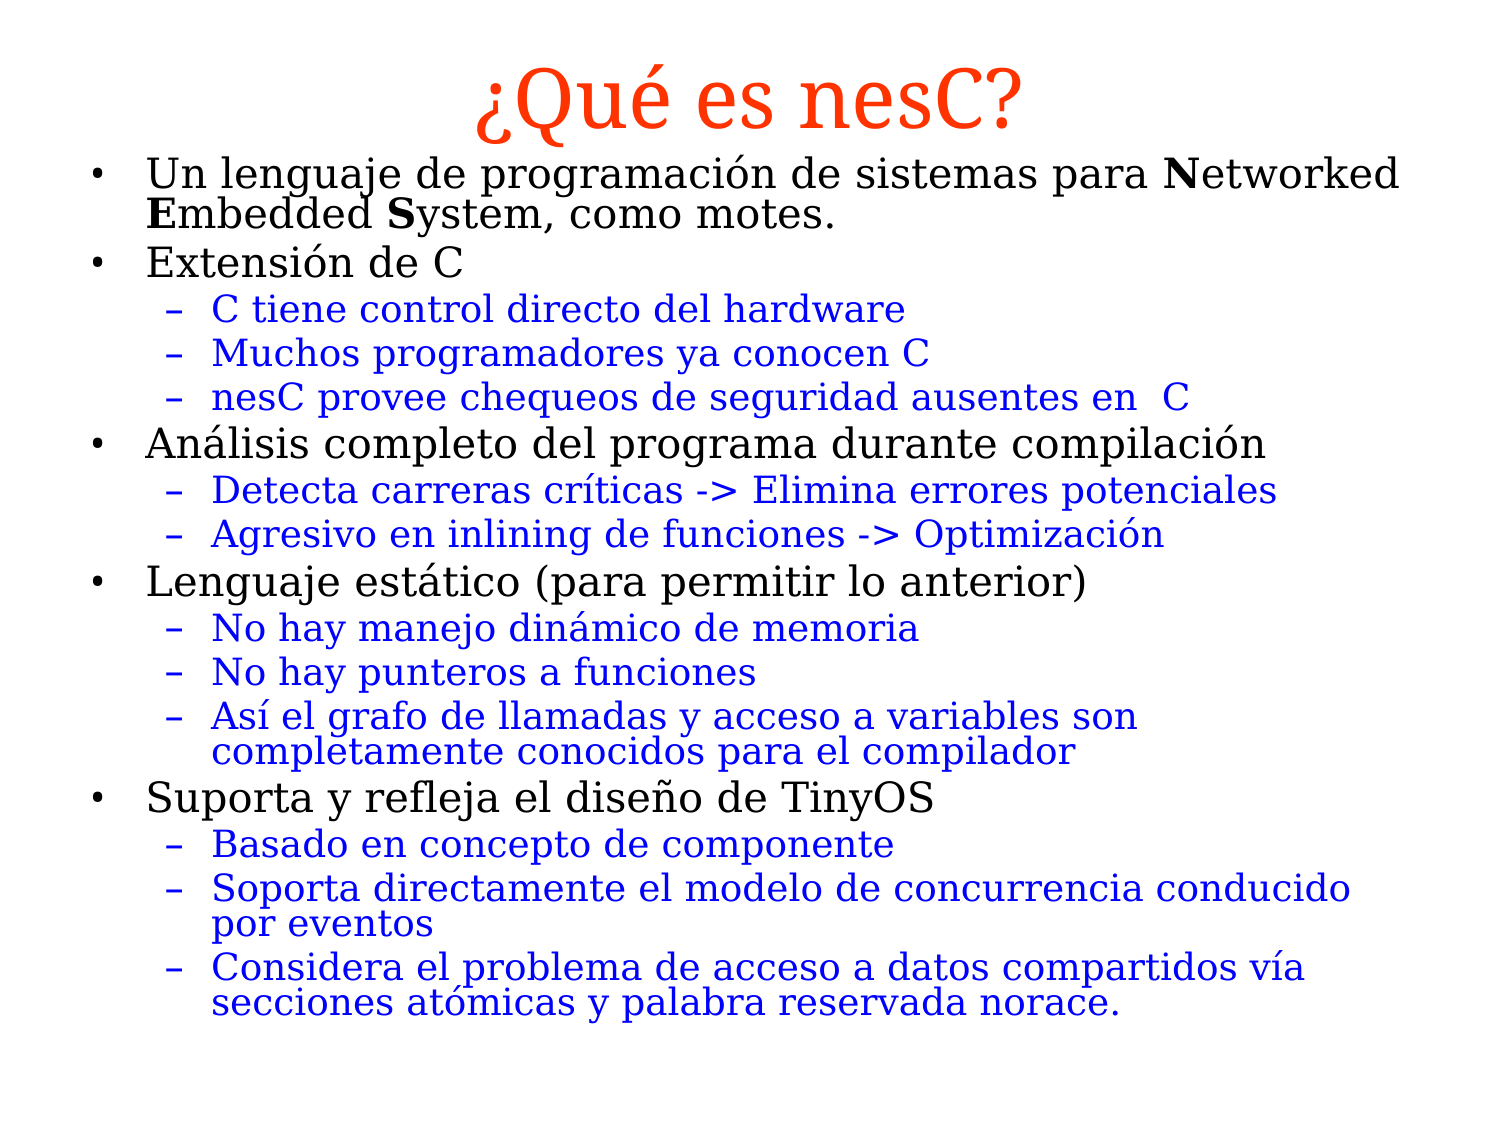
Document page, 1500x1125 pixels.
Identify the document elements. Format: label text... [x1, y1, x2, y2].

list Un lenguaje de programación de sistemas para Networked Embedded System, como motes. Extensión de C C tiene control directo del hardware Muchos programadores ya conocen C nesC provee chequeos de seguridad ausentes en C Análisis completo del programa durante compilación Detecta carreras críticas -> Elimina errores potenciales Agresivo en inlining de funciones -> Optimización Lenguaje estático (para permitir lo anterior) No hay manejo dinámico de memoria No hay punteros a funciones Así el grafo de llamadas y acceso a variables son completamente conocidos para el compilador Suporta y refleja el diseño de TinyOS Basado en concepto de componente Soporta directamente el modelo de concurrencia conducido por eventos Considera el problema de acceso a datos compartidos vía secciones atómicas y palabra reservada norace. [74, 149, 1425, 1040]
title ¿Qué es nesC? [74, 34, 1425, 149]
